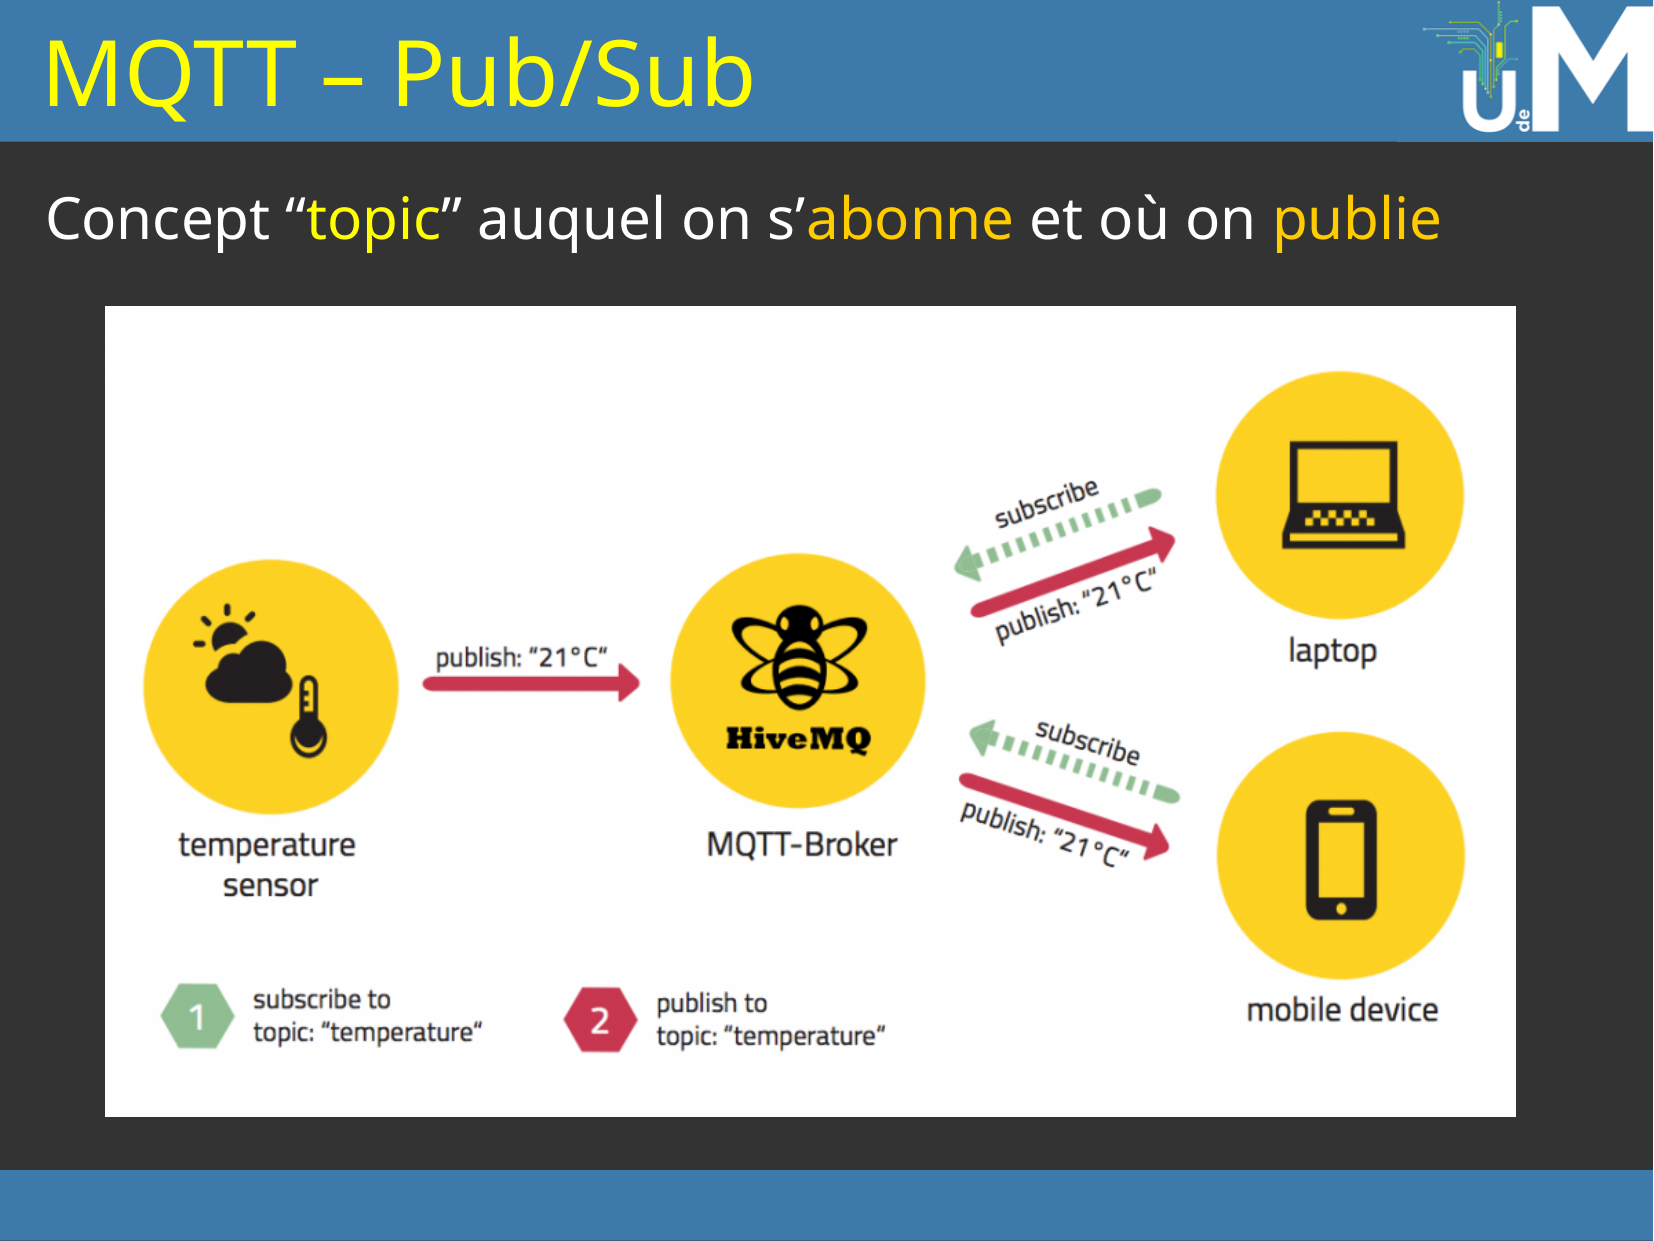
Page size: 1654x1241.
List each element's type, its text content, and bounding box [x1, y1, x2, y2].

picture [1397, 0, 1654, 142]
picture [105, 306, 1516, 1117]
title MQTT – Pub/Sub [41, 11, 1411, 130]
list Concept “topic” auquel on s’abonne et où on publie [45, 177, 1606, 1141]
